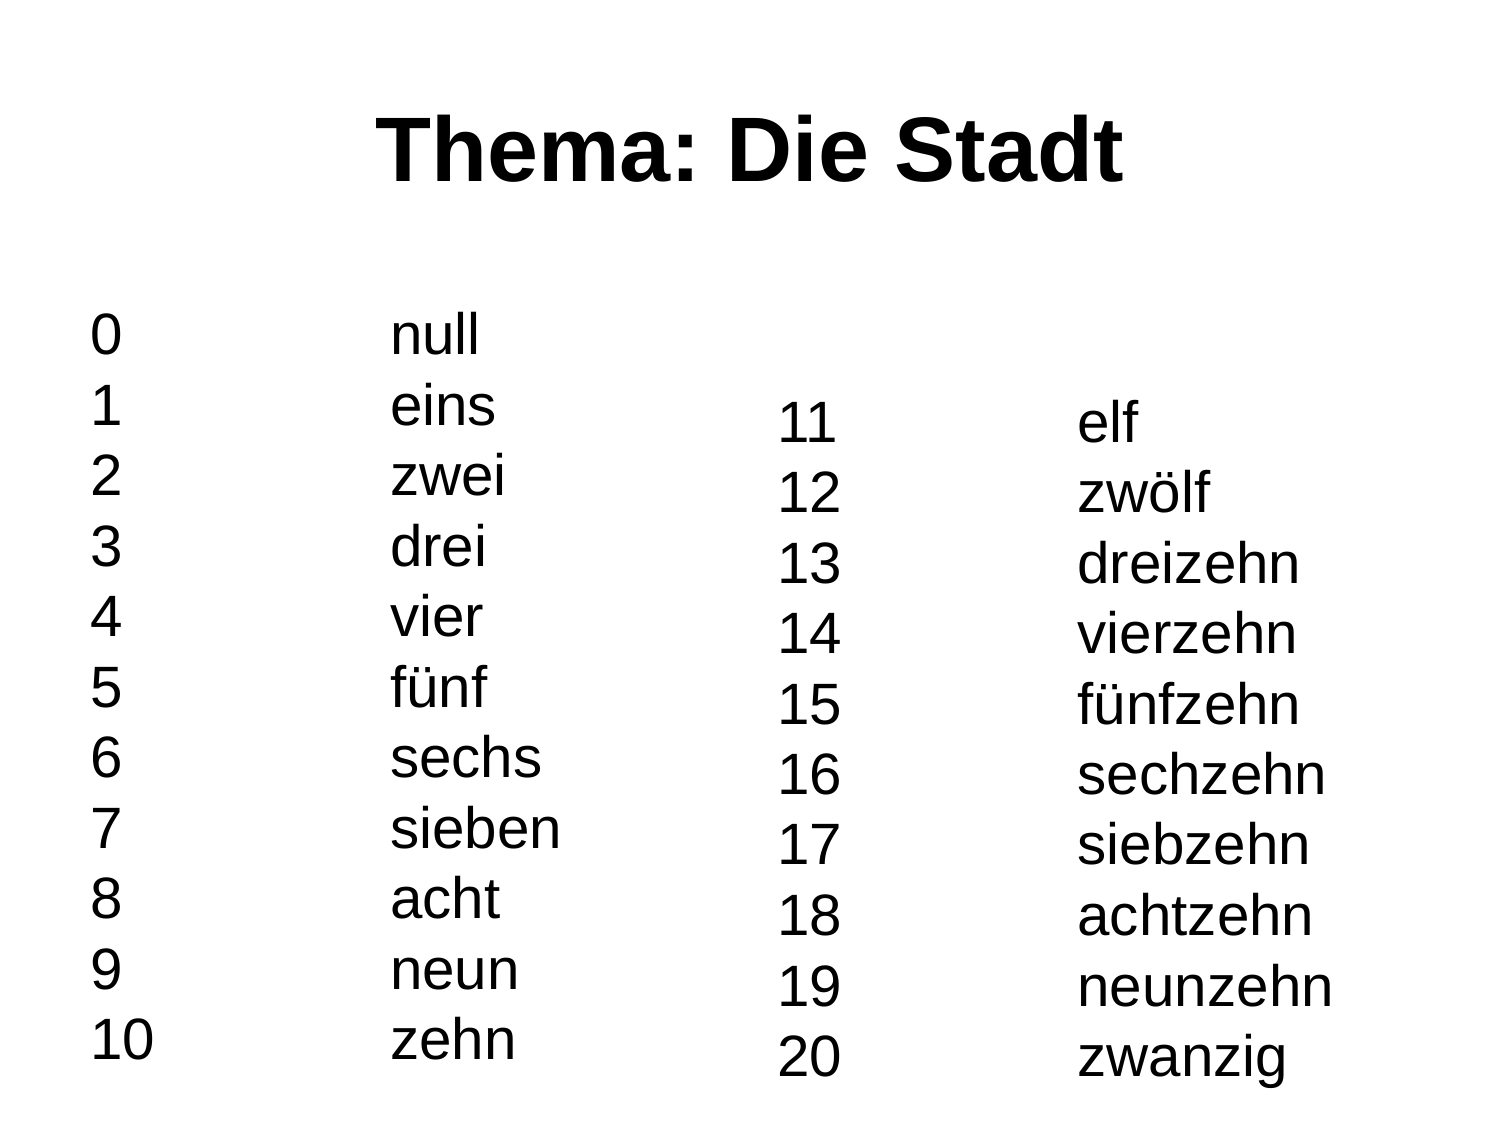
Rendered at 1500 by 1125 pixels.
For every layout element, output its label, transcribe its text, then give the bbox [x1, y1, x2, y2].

title Thema: Die Stadt [75, 45, 1426, 244]
list 0 null 1 eins 2 zwei 3 drei 4 vier 5 fünf 6 sechs 7 sieben 8 acht 9 neun 10 zehn [75, 207, 738, 1071]
list 11 elf 12 zwölf 13 dreizehn 14 vierzehn 15 fünfzehn 16 sechzehn 17 siebzehn 18 achtzehn 19 neunzehn 20 zwanzig [762, 196, 1426, 1096]
